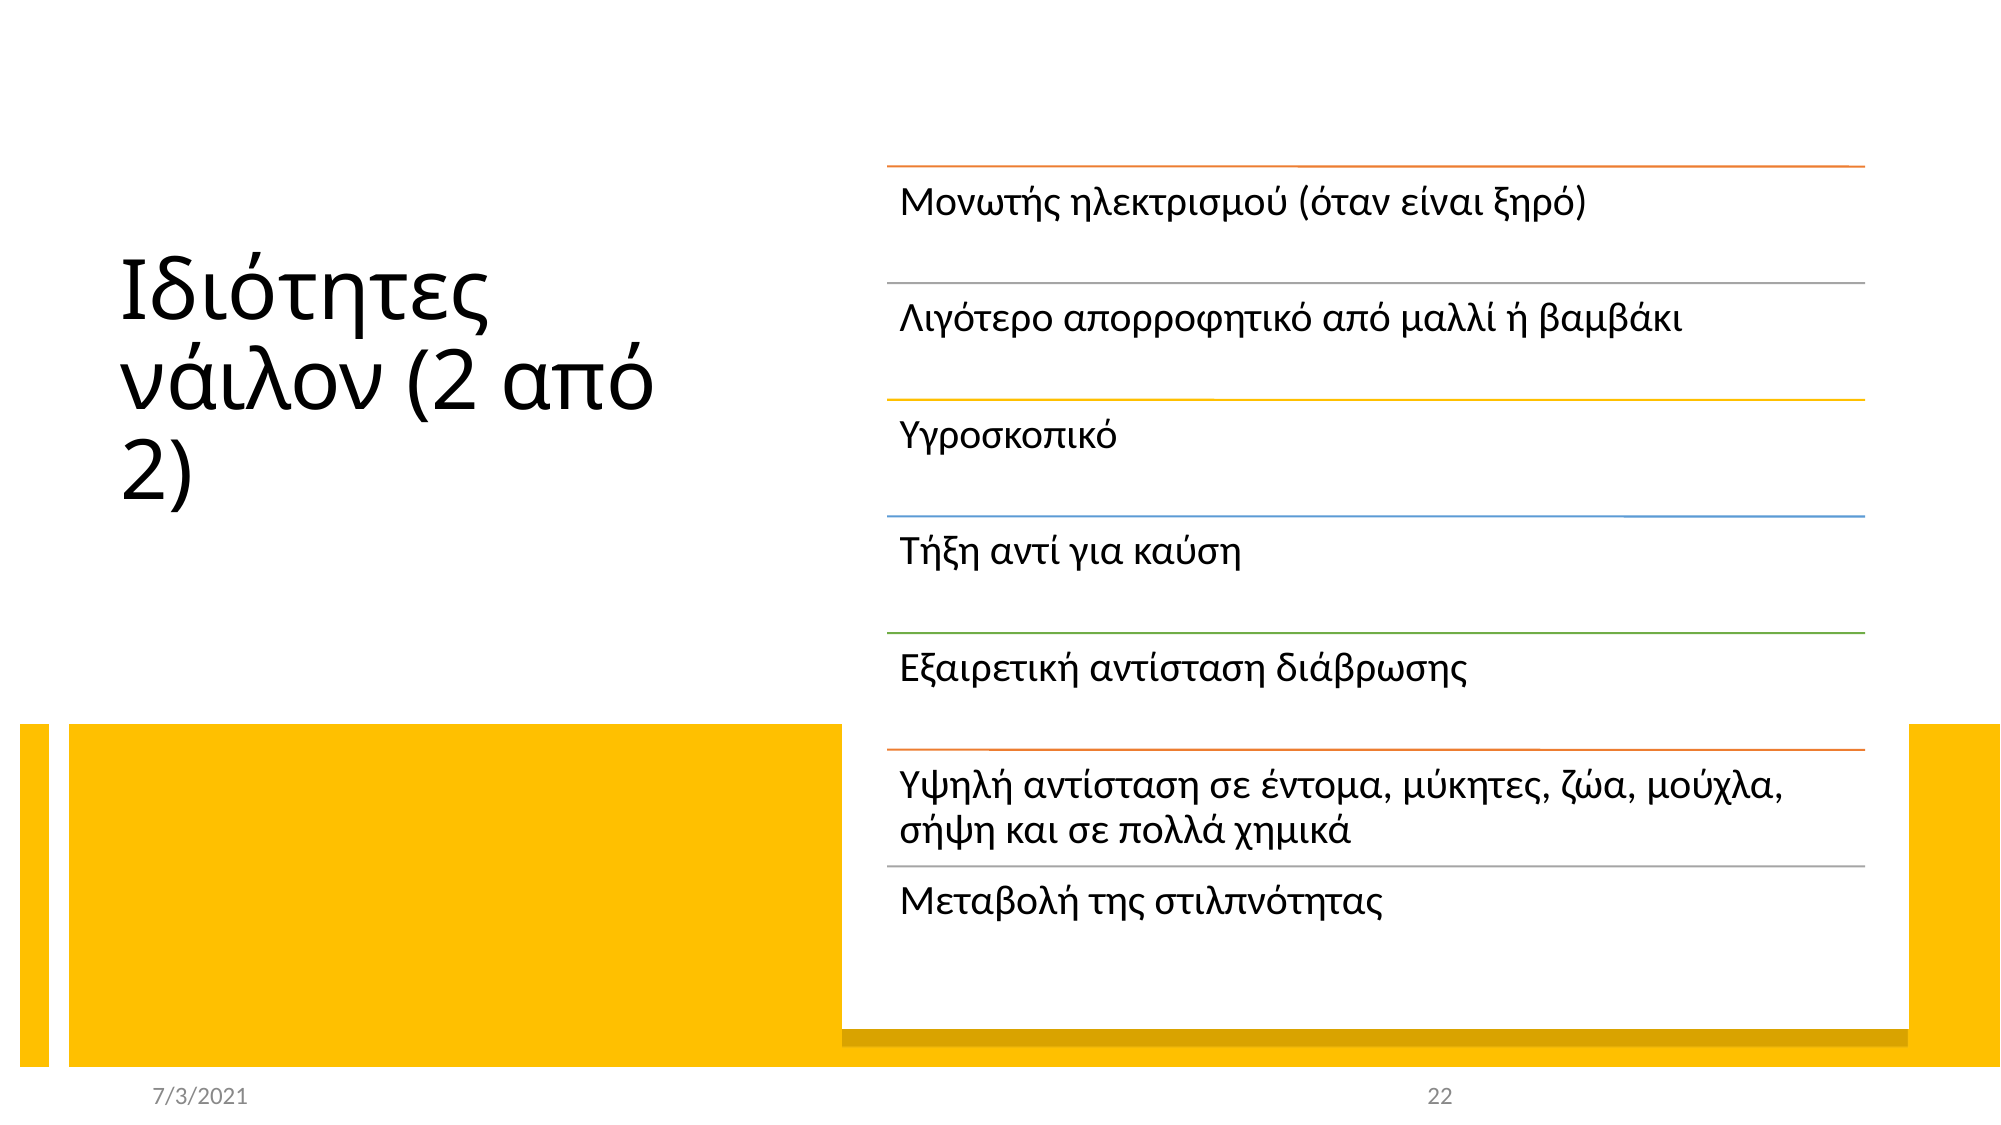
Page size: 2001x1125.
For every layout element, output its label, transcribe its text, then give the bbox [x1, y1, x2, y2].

text_box [0, 0, 2000, 1125]
text_box Υγροσκοπικό [887, 399, 1866, 515]
text_box Εξαιρετική αντίσταση διάβρωσης [887, 633, 1866, 748]
text_box Υψηλή αντίσταση σε έντομα, μύκητες, ζώα, μούχλα, σήψη και σε πολλά χημικά [887, 749, 1866, 865]
text_box 7/3/2021 [137, 1065, 588, 1125]
text_box Τήξη αντί για καύση [887, 516, 1866, 632]
text_box Λιγότερο απορροφητικό από μαλλί ή βαμβάκι [887, 283, 1866, 398]
text_box Μεταβολή της στιλπνότητας [887, 866, 1866, 984]
title Ιδιότητες νάιλον (2 από 2) [105, 239, 729, 682]
text_box Μονωτής ηλεκτρισμού (όταν είναι ξηρό) [887, 166, 1866, 282]
